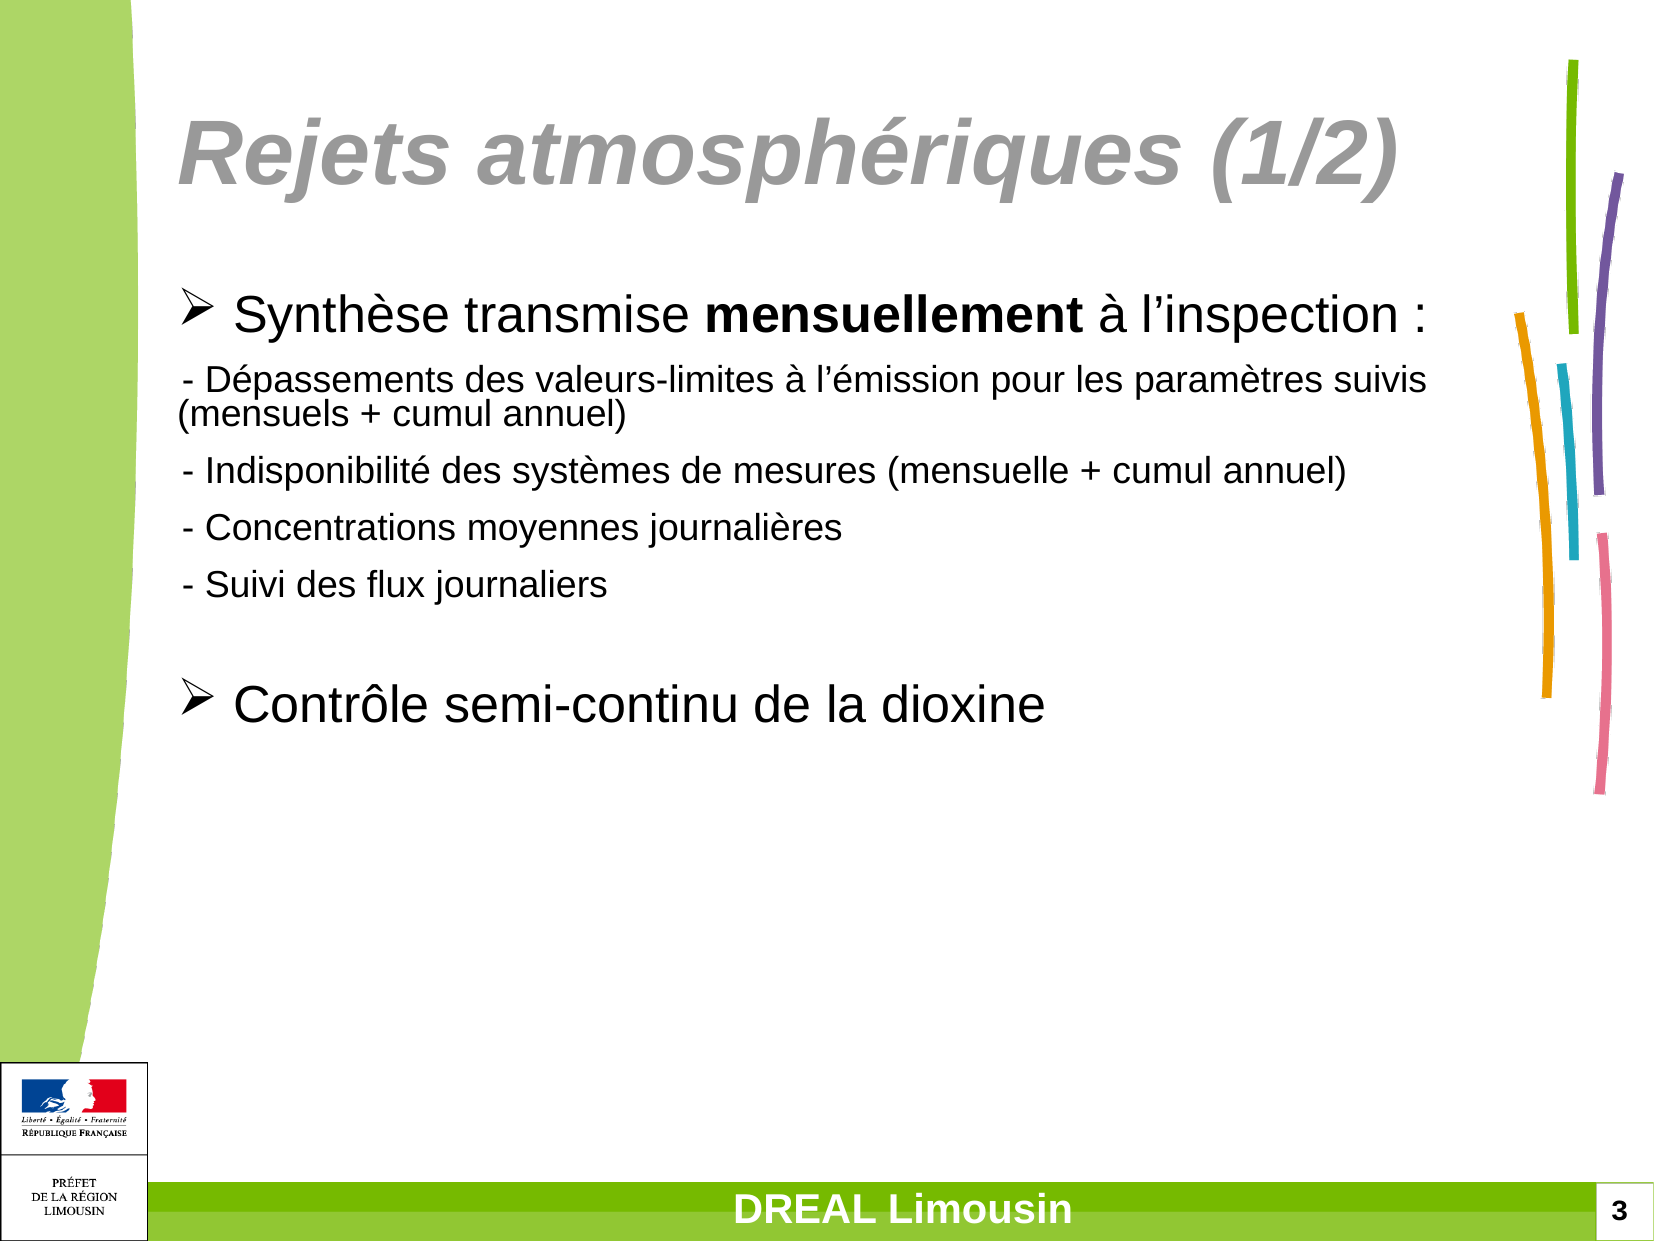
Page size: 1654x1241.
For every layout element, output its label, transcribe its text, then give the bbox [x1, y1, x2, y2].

list Synthèse transmise mensuellement à l’inspection : - Dépassements des valeurs-limites à l’émission pour les paramètres suivis (mensuels + cumul annuel) - Indisponibilité des systèmes de mesures (mensuelle + cumul annuel) - Concentrations moyennes journalières - Suivi des flux journaliers Contrôle semi-continu de la dioxine [177, 295, 1477, 1104]
title Rejets atmosphériques (1/2) [177, 59, 1443, 260]
picture [0, 0, 1654, 1241]
